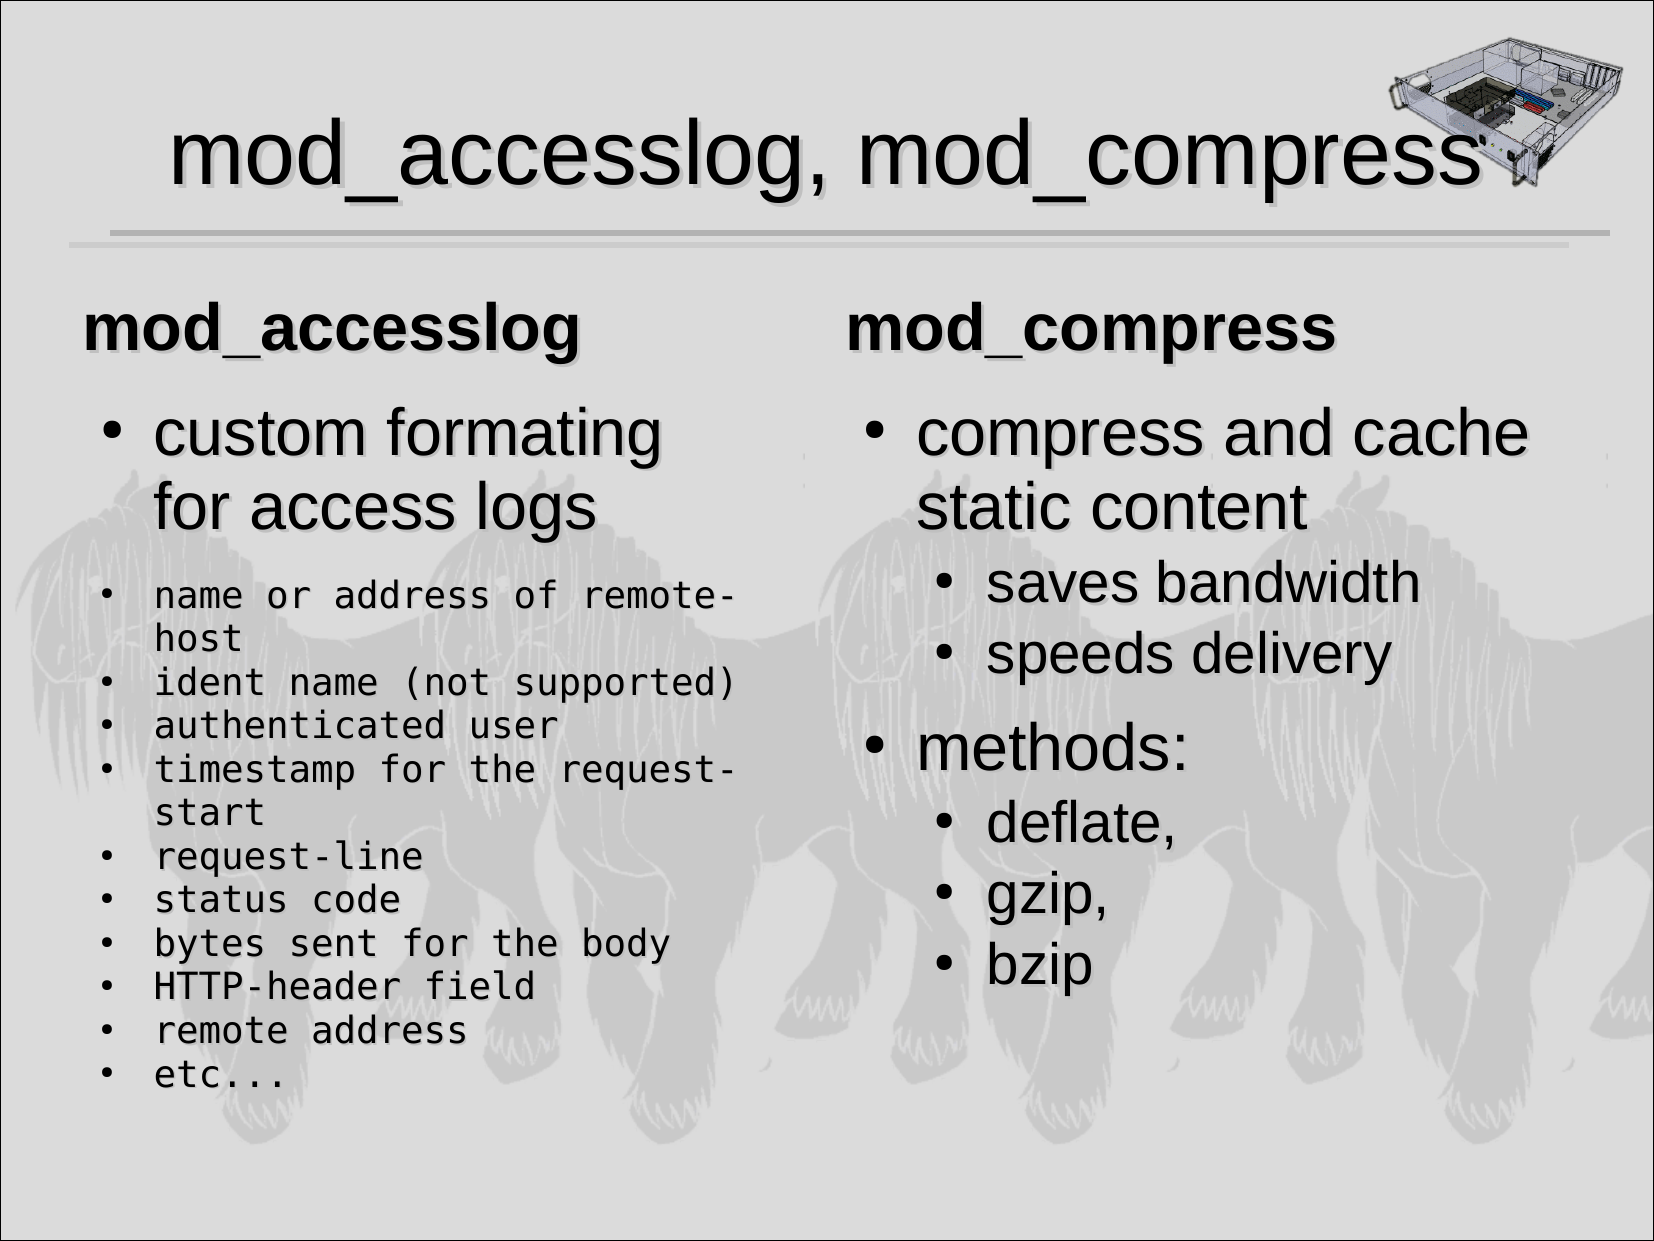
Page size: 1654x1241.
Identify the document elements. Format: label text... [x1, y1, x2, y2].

picture [1387, 36, 1624, 188]
list mod_compress compress and cache static content saves bandwidth speeds delivery methods: deflate, gzip, bzip [845, 290, 1572, 1094]
title mod_accesslog, mod_compress [82, 49, 1571, 257]
list mod_accesslog custom formating for access logs name or address of remote-host ident name (not supported) authenticated user timestamp for the request-start request-line status code bytes sent for the body HTTP-header field remote address etc... [82, 290, 809, 1124]
